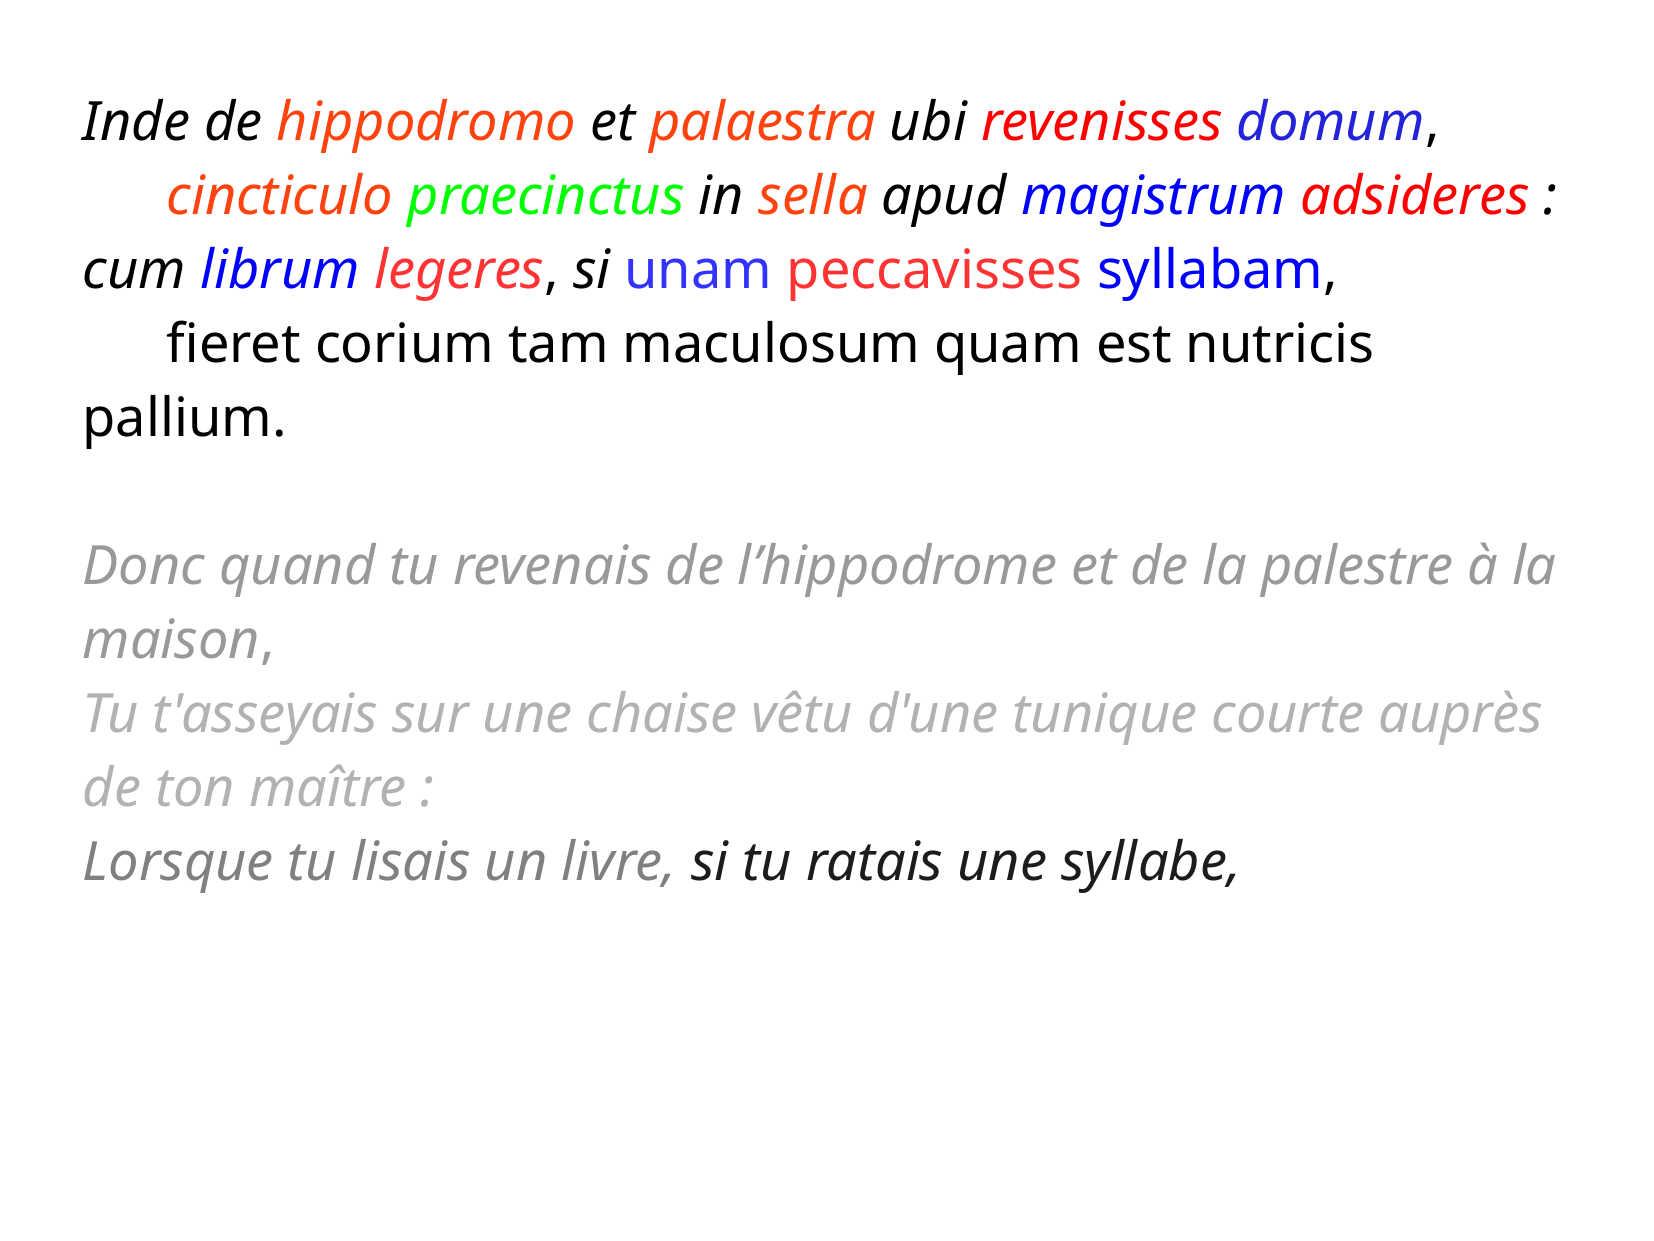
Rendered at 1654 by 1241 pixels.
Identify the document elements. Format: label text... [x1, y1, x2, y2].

list Inde de hippodromo et palaestra ubi revenisses domum, cincticulo praecinctus in sella apud magistrum adsideres : cum librum legeres, si unam peccavisses syllabam, fieret corium tam maculosum quam est nutricis pallium. Donc quand tu revenais de l’hippodrome et de la palestre à la maison, Tu t'asseyais sur une chaise vêtu d'une tunique courte auprès de ton maître : Lorsque tu lisais un livre, si tu ratais une syllabe, [82, 82, 1571, 1241]
